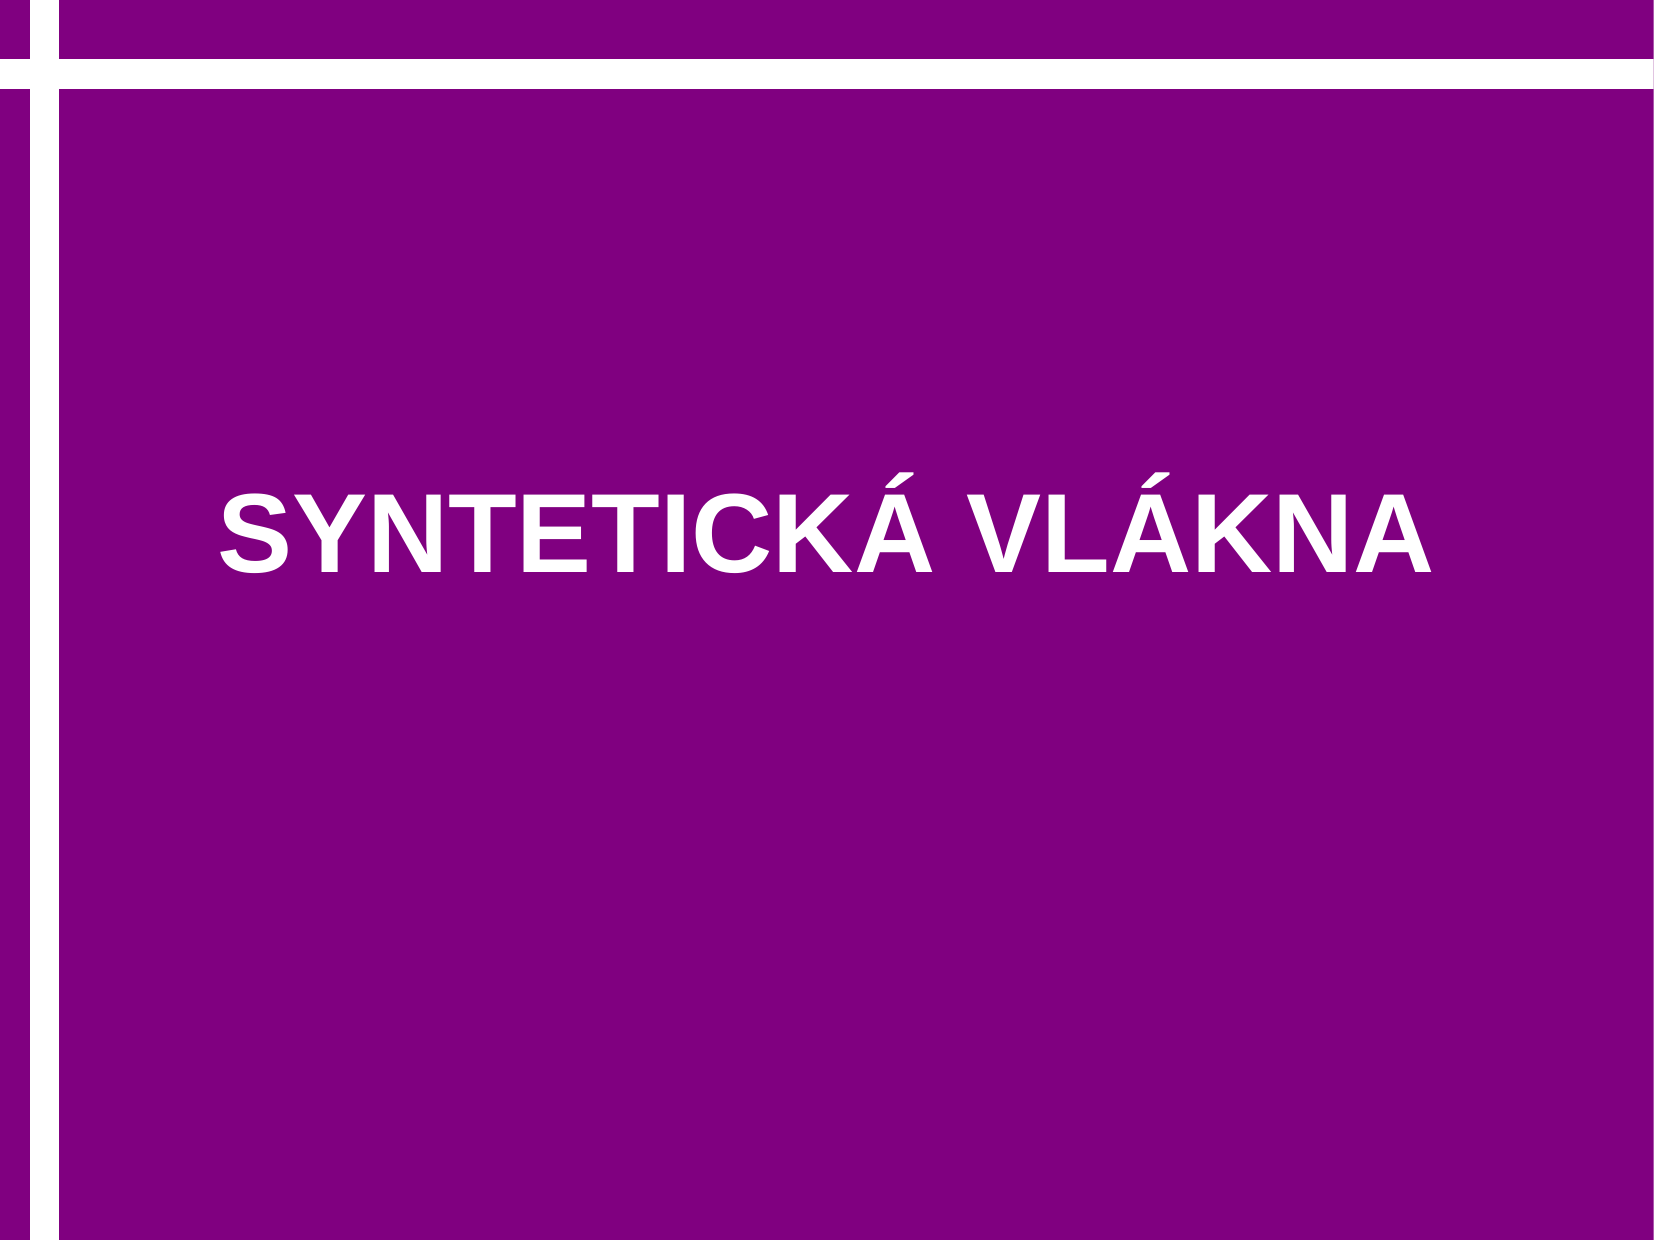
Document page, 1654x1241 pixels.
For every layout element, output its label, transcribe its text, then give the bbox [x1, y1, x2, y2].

text_box [0, 0, 1654, 1240]
subtitle SYNTETICKÁ VLÁKNA [82, 118, 1571, 937]
